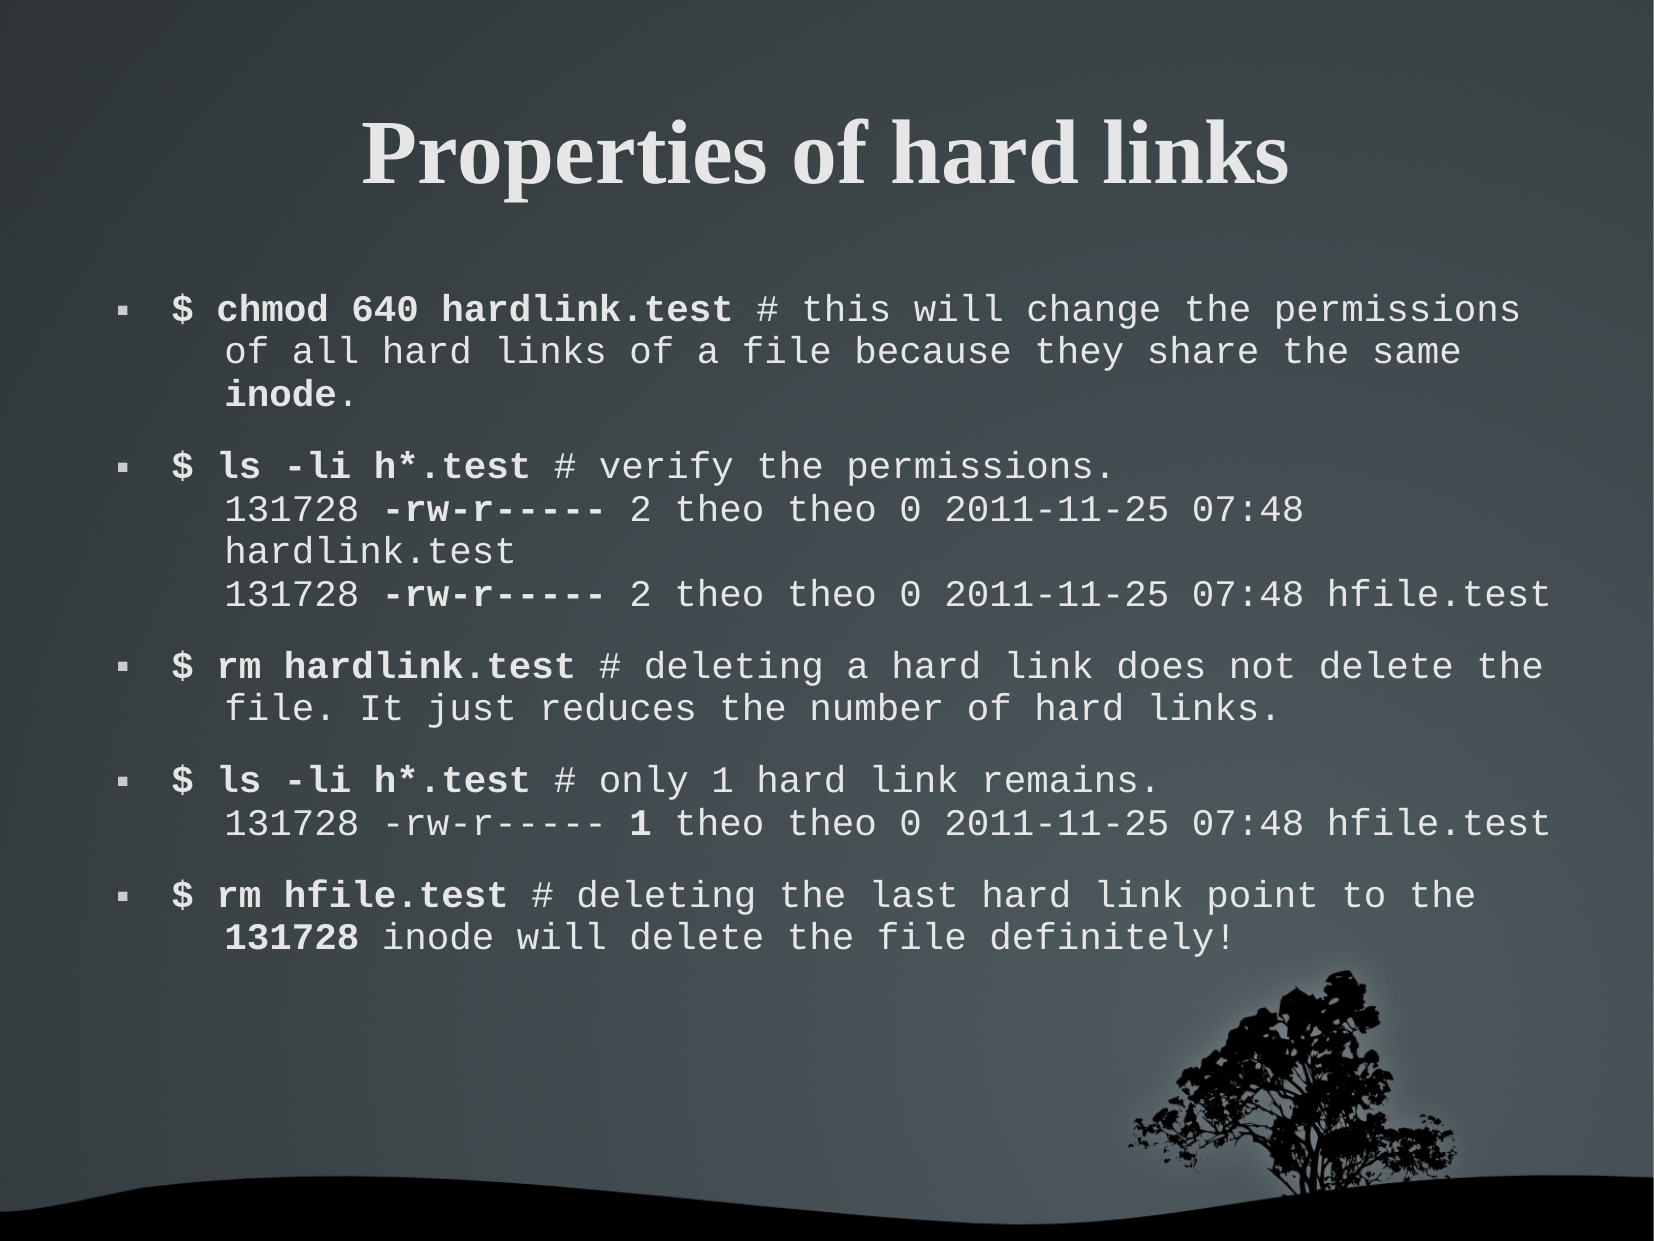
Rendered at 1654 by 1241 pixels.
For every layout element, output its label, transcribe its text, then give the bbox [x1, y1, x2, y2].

title Properties of hard links [82, 49, 1571, 257]
picture [0, 0, 1654, 1241]
list $ chmod 640 hardlink.test # this will change the permissions of all hard links of a file because they share the same inode. $ ls -li h*.test # verify the permissions. 131728 -rw-r----- 2 theo theo 0 2011-11-25 07:48 hardlink.test 131728 -rw-r----- 2 theo theo 0 2011-11-25 07:48 hfile.test $ rm hardlink.test # deleting a hard link does not delete the file. It just reduces the number of hard links. $ ls -li h*.test # only 1 hard link remains. 131728 -rw-r----- 1 theo theo 0 2011-11-25 07:48 hfile.test $ rm hfile.test # deleting the last hard link point to the 131728 inode will delete the file definitely! [82, 290, 1571, 1122]
